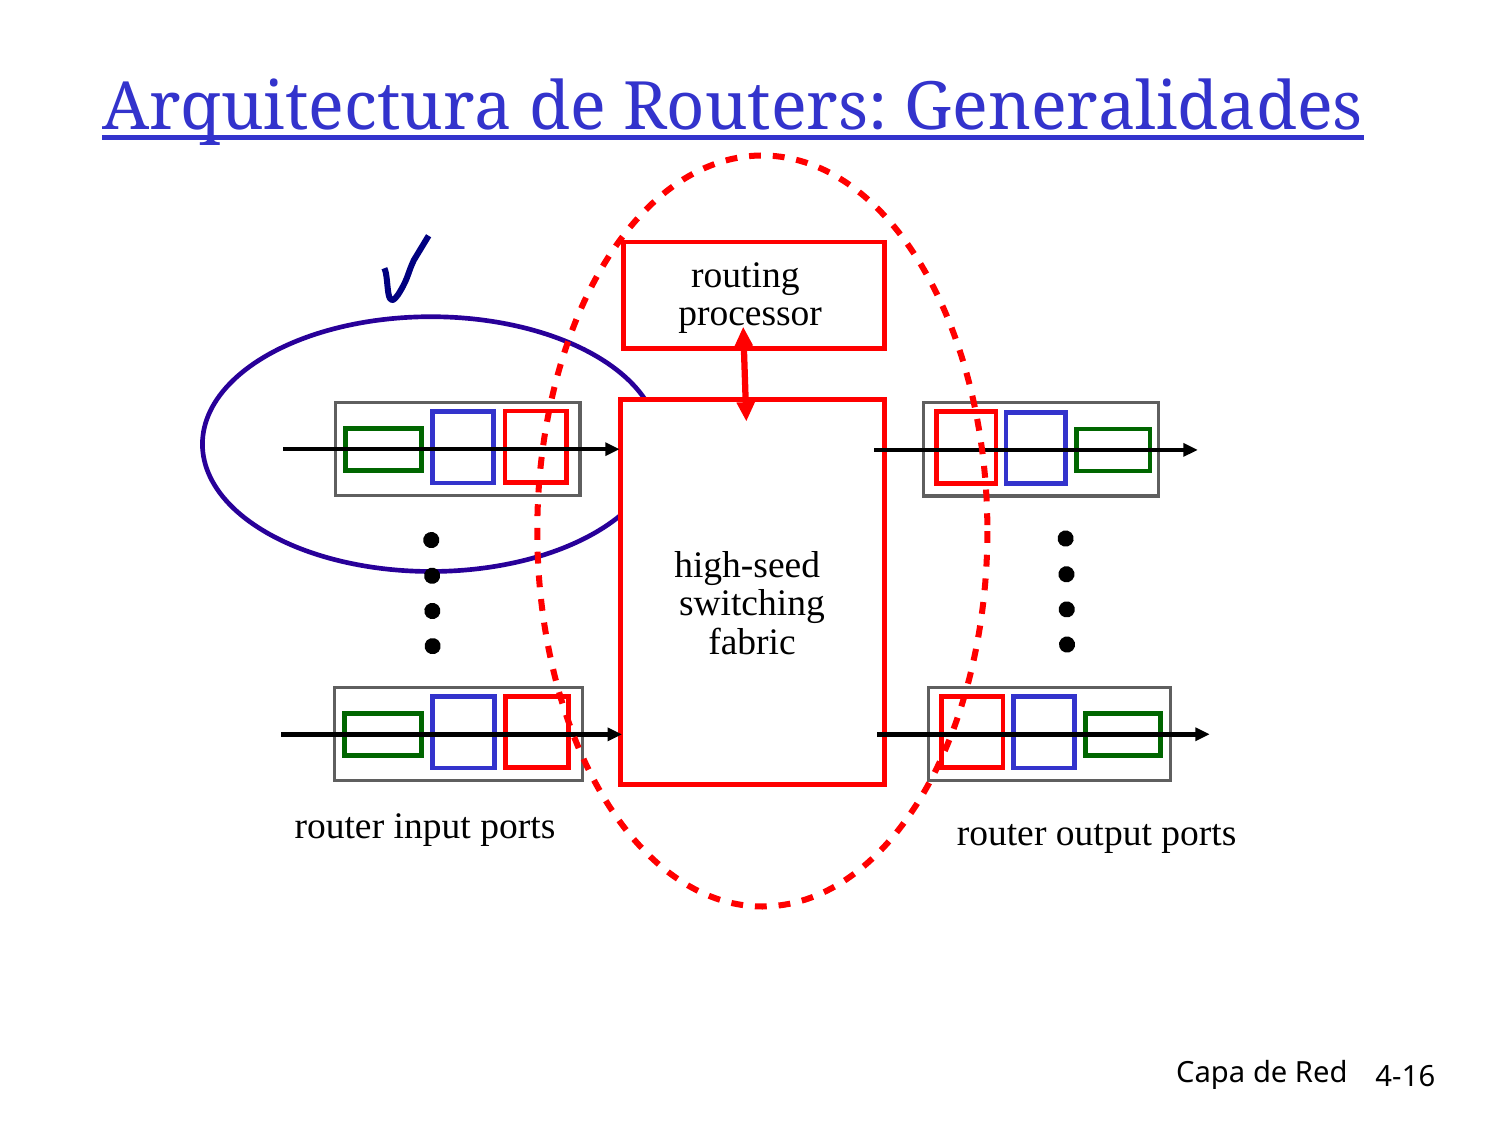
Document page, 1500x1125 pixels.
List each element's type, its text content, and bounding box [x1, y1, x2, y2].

title Arquitectura de Routers: Generalidades [87, 23, 1426, 188]
text_box [923, 402, 1159, 448]
text_box [425, 639, 440, 654]
text_box [923, 452, 1159, 496]
text_box [928, 737, 1171, 781]
text_box [1059, 567, 1074, 582]
text_box router input ports [279, 793, 571, 854]
text_box [620, 399, 885, 785]
text_box [334, 737, 583, 781]
text_box [623, 242, 885, 349]
text_box high-seed switching fabric [659, 539, 845, 670]
text_box [425, 568, 440, 583]
text_box [424, 532, 439, 548]
text_box [1058, 531, 1073, 546]
text_box [334, 687, 583, 732]
text_box [1059, 637, 1075, 652]
text_box [335, 451, 580, 496]
text_box routing processor [663, 248, 837, 341]
text_box router output ports [942, 800, 1252, 861]
text_box [928, 687, 1171, 732]
text_box [335, 402, 580, 447]
text_box [1059, 602, 1074, 617]
text_box [425, 603, 440, 619]
